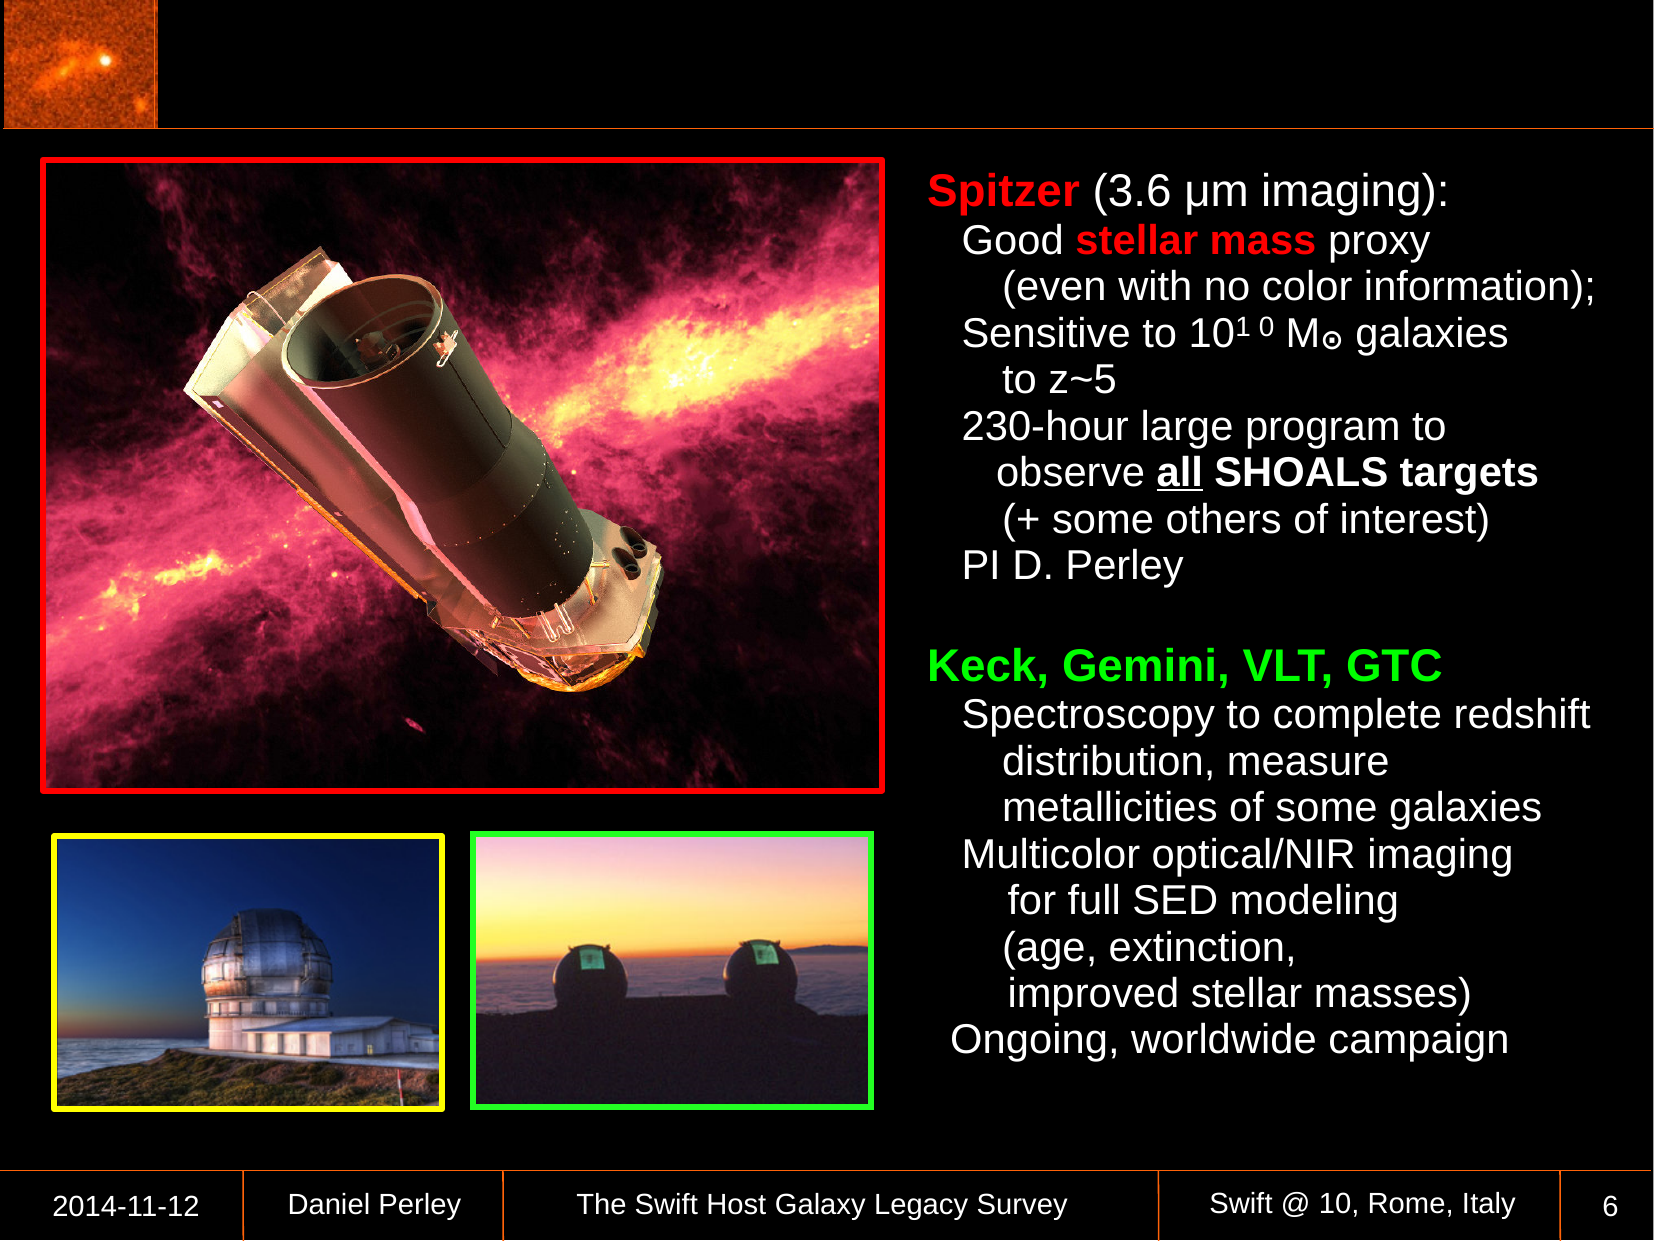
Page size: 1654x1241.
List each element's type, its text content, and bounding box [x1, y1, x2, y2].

picture [45, 162, 879, 788]
picture [4, 0, 154, 128]
text_box Spitzer (3.6 μm imaging): Good stellar mass proxy (even with no color information); Sensitive to 101 0 M⊙ galaxies to z~5 230-hour large program to observe all SHOALS targets (+ some others of interest) PI D. Perley Keck, Gemini, VLT, GTC Spectroscopy to complete redshift distribution, measure metallicities of some galaxies Multicolor optical/NIR imaging for full SED modeling (age, extinction, improved stellar masses) Ongoing, worldwide campaign [912, 157, 1613, 1129]
picture [57, 839, 440, 1107]
picture [475, 836, 869, 1104]
